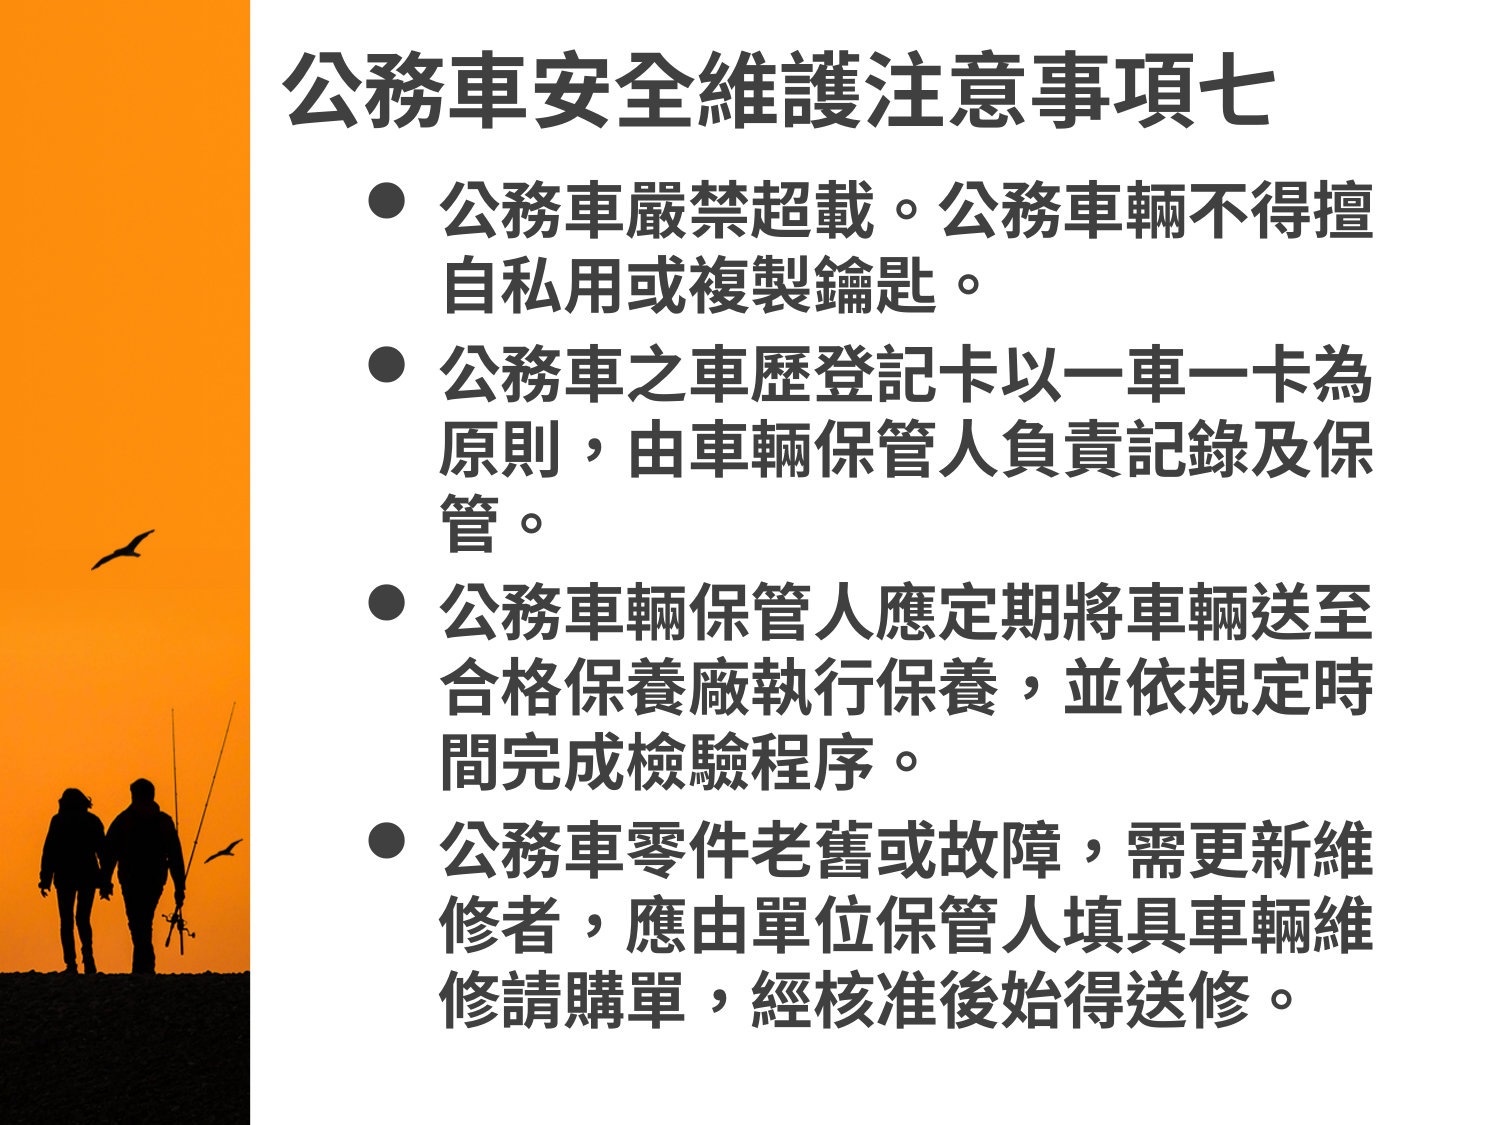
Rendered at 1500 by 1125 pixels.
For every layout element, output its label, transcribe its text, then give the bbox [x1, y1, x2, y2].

picture [0, 0, 1500, 1125]
text_box 公務車嚴禁超載。公務車輛不得擅自私用或複製鑰匙。 公務車之車歷登記卡以一車一卡為原則，由車輛保管人負責記錄及保管。 公務車輛保管人應定期將車輛送至合格保養廠執行保養，並依規定時間完成檢驗程序。 公務車零件老舊或故障，需更新維修者，應由單位保管人填具車輛維修請購單，經核准後始得送修。 [348, 148, 1425, 1059]
text_box 公務車安全維護注意事項七 [265, 0, 1500, 176]
